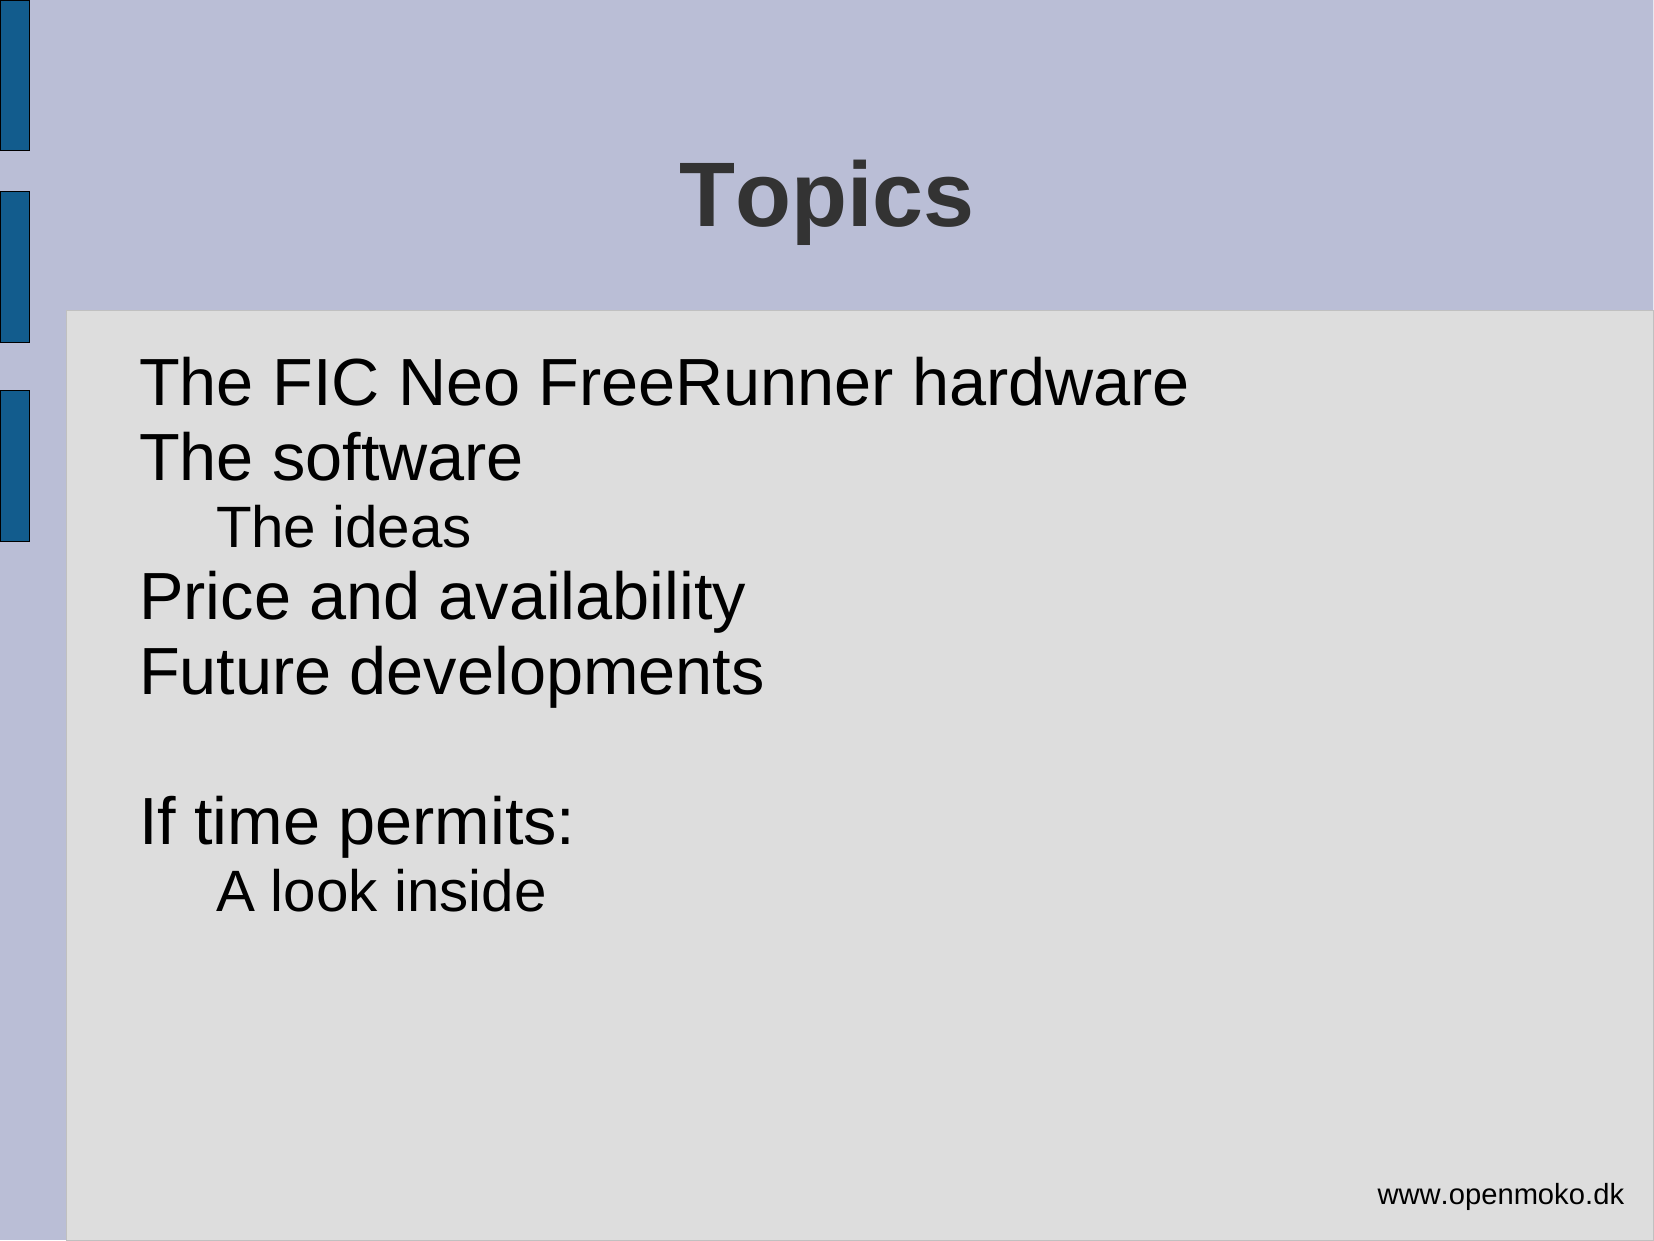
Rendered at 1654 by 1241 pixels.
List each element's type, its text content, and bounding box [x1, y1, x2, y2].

list The FIC Neo FreeRunner hardware The software The ideas Price and availability Future developments If time permits: A look inside [121, 344, 1534, 1127]
title Topics [121, 91, 1534, 299]
